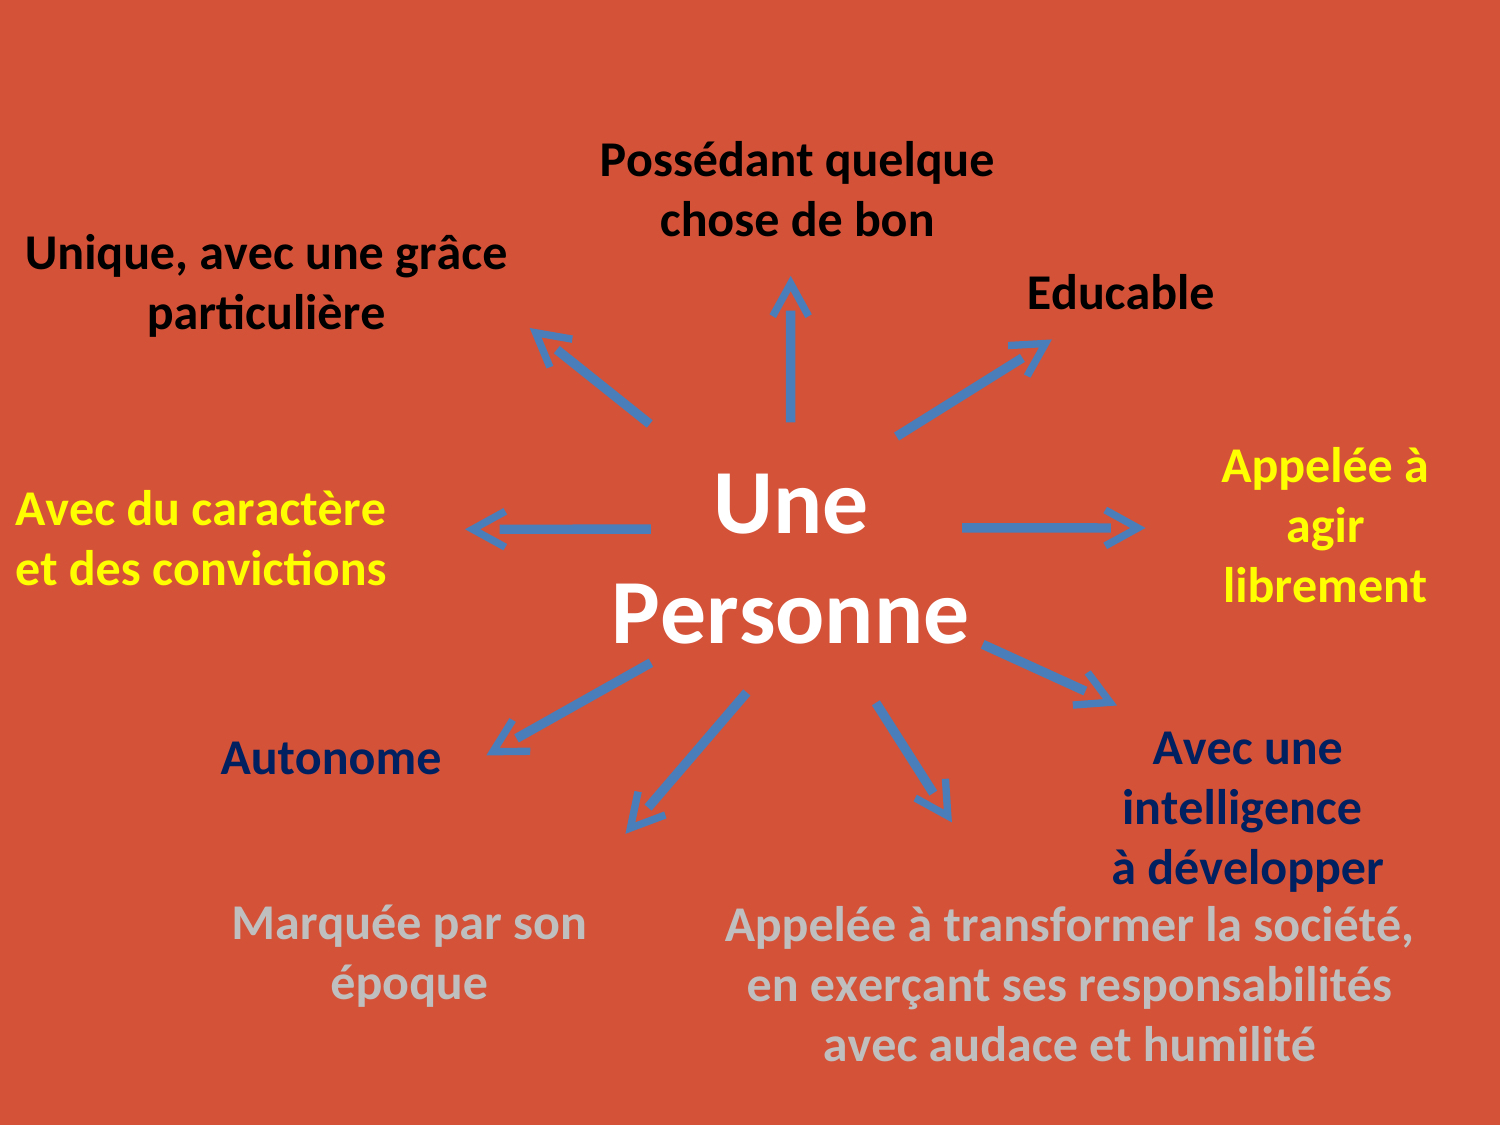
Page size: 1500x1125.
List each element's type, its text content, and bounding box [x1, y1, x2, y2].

text_box Une Personne [529, 434, 1052, 670]
text_box Marquée par son époque [133, 882, 685, 1018]
text_box Appelée à transformer la société, en exerçant ses responsabilités avec audace et humilité [684, 883, 1456, 1080]
text_box Possédant quelque chose de bon [537, 118, 1058, 255]
text_box Unique, avec une grâce particulière [0, 211, 550, 348]
text_box Avec du caractère et des convictions [0, 467, 427, 603]
text_box Educable [1012, 252, 1500, 328]
text_box Autonome [95, 717, 567, 793]
text_box Avec une intelligence à développer [1012, 706, 1484, 903]
text_box Appelée à agir librement [1195, 424, 1456, 621]
